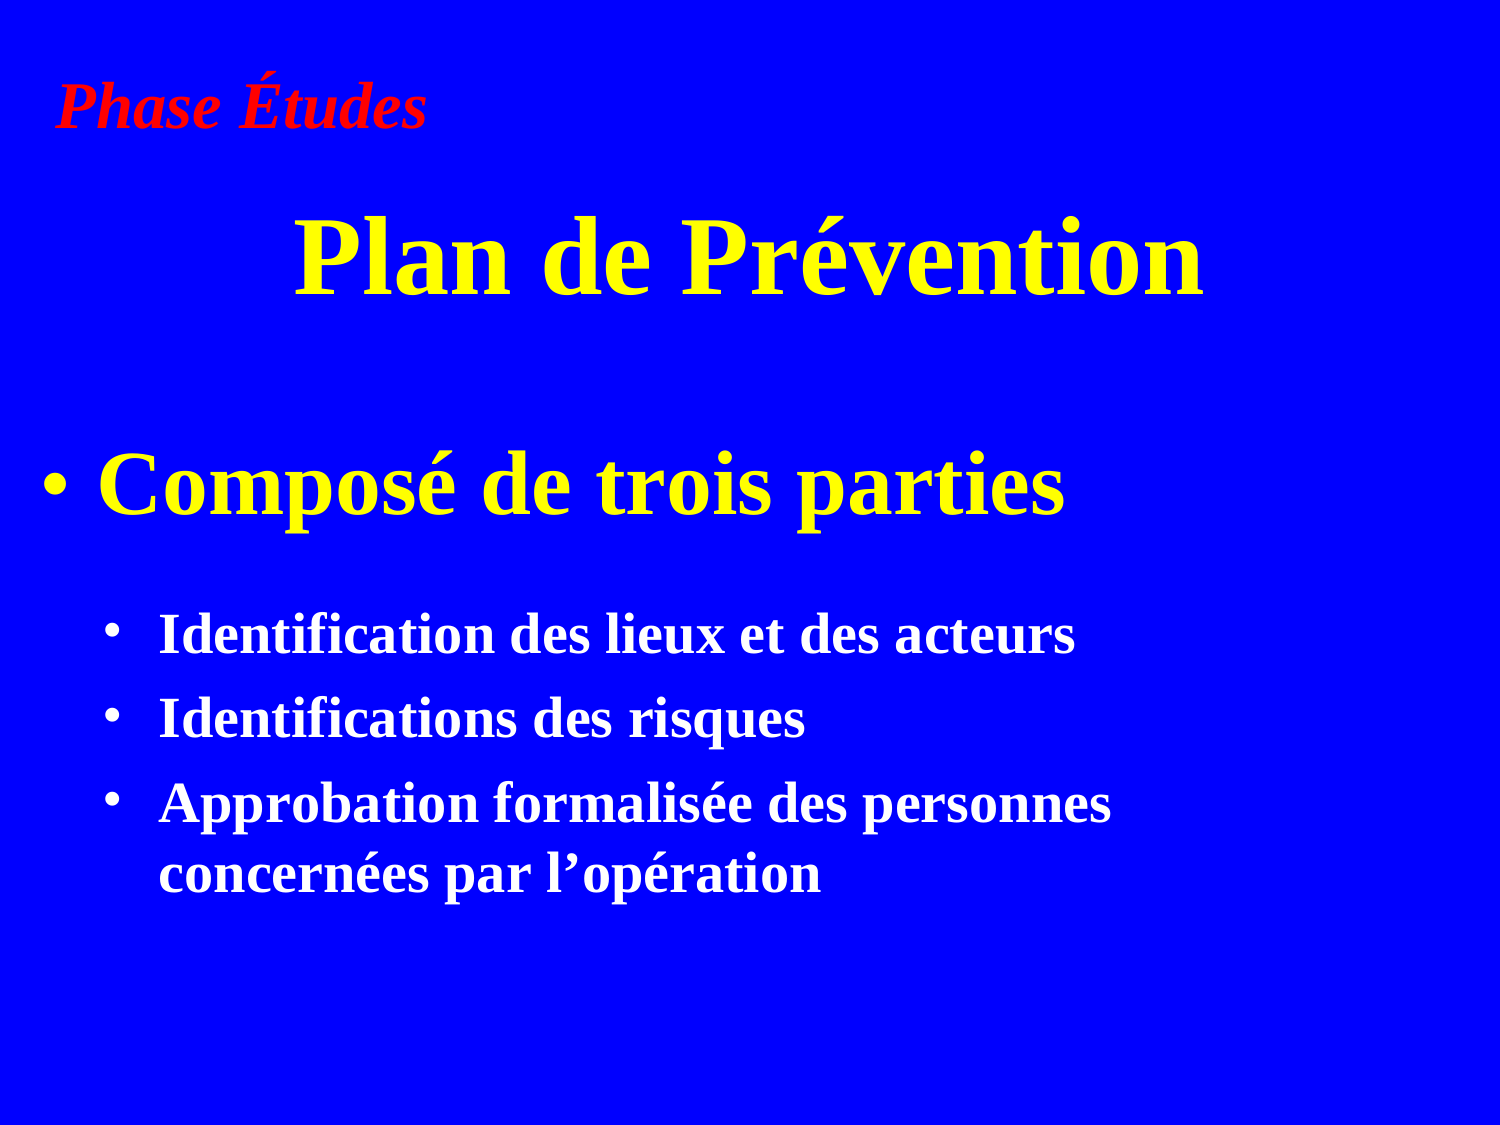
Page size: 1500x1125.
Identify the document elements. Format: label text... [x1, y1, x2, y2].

text_box Phase Études [41, 54, 779, 151]
text_box Identification des lieux et des acteurs Identifications des risques Approbation formalisée des personnes concernées par l’opération [87, 587, 1363, 775]
list Composé de trois parties [24, 424, 1300, 613]
title Plan de Prévention [112, 162, 1388, 351]
